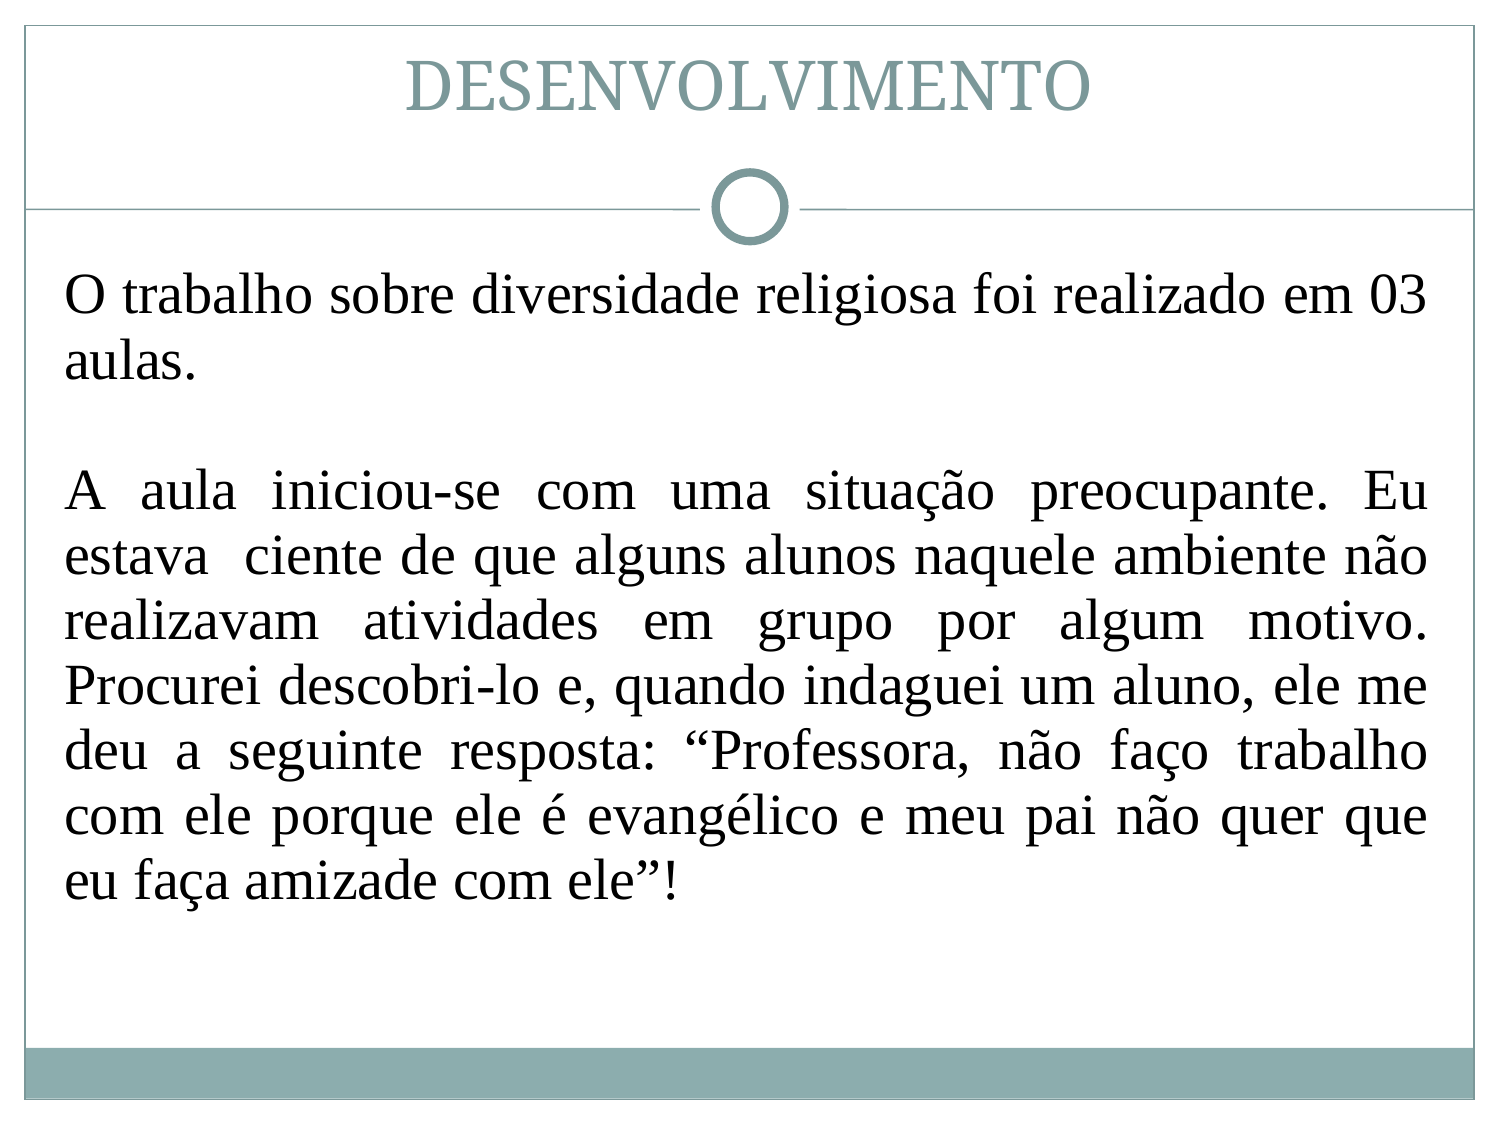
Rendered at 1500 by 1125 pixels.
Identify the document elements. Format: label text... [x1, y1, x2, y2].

text_box DESENVOLVIMENTO [49, 37, 1450, 162]
text_box O trabalho sobre diversidade religiosa foi realizado em 03 aulas. A aula iniciou-se com uma situação preocupante. Eu estava ciente de que alguns alunos naquele ambiente não realizavam atividades em grupo por algum motivo. Procurei descobri-lo e, quando indaguei um aluno, ele me deu a seguinte resposta: “Professora, não faço trabalho com ele porque ele é evangélico e meu pai não quer que eu faça amizade com ele”! [49, 250, 1445, 1001]
